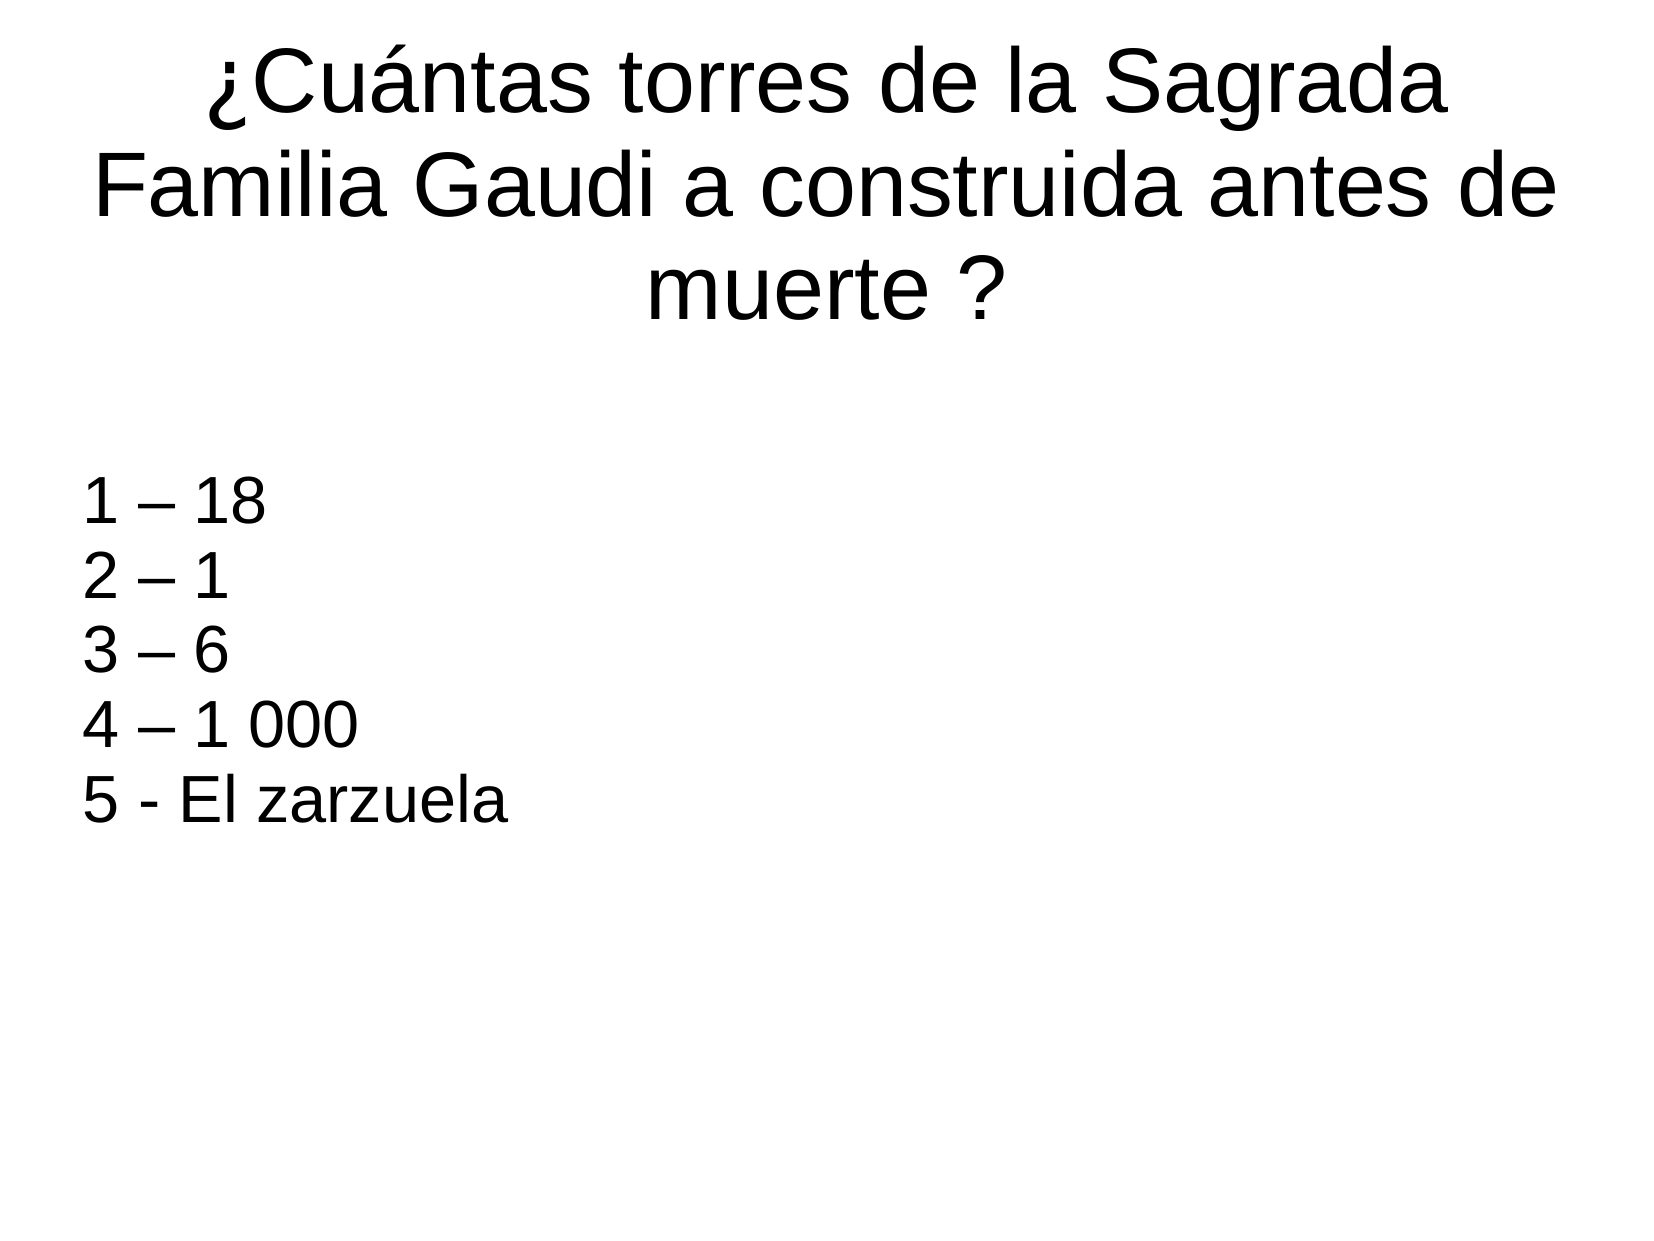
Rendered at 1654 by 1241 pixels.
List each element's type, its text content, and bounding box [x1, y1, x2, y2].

subtitle 1 – 18 2 – 1 3 – 6 4 – 1 000 5 - El zarzuela [82, 290, 1571, 1010]
title ¿Cuántas torres de la Sagrada Familia Gaudi a construida antes de muerte ? [82, 23, 1571, 290]
